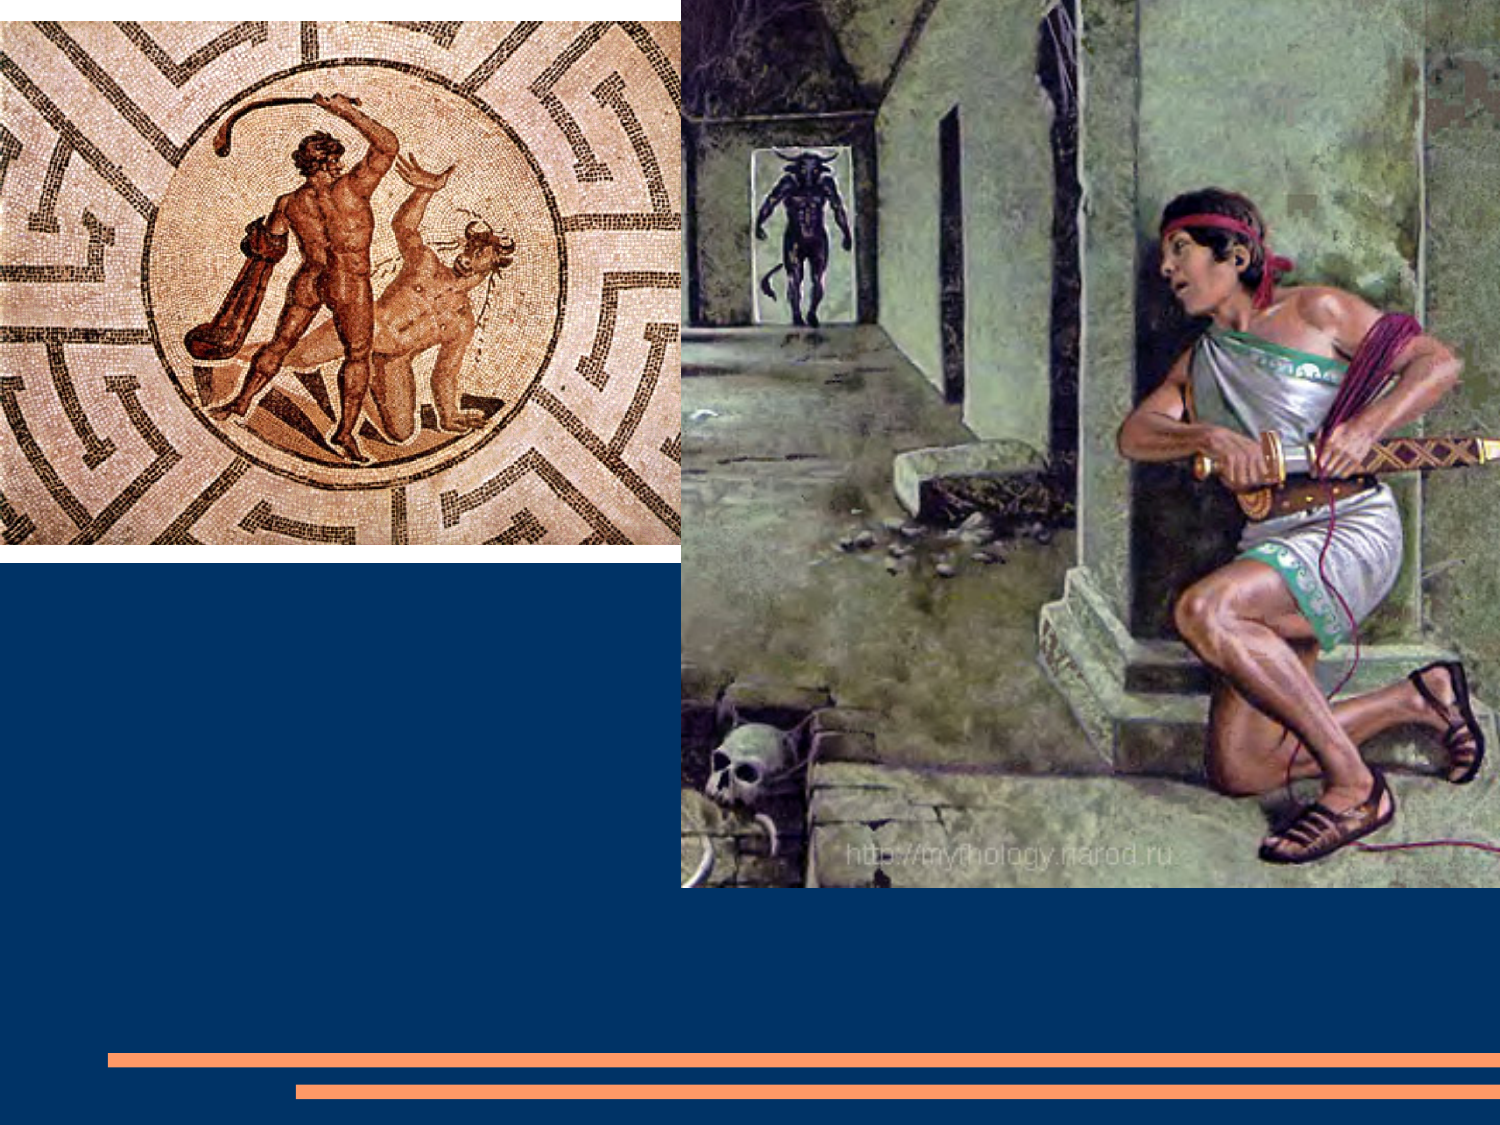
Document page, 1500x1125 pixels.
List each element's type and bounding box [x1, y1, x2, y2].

picture [0, 0, 1500, 888]
